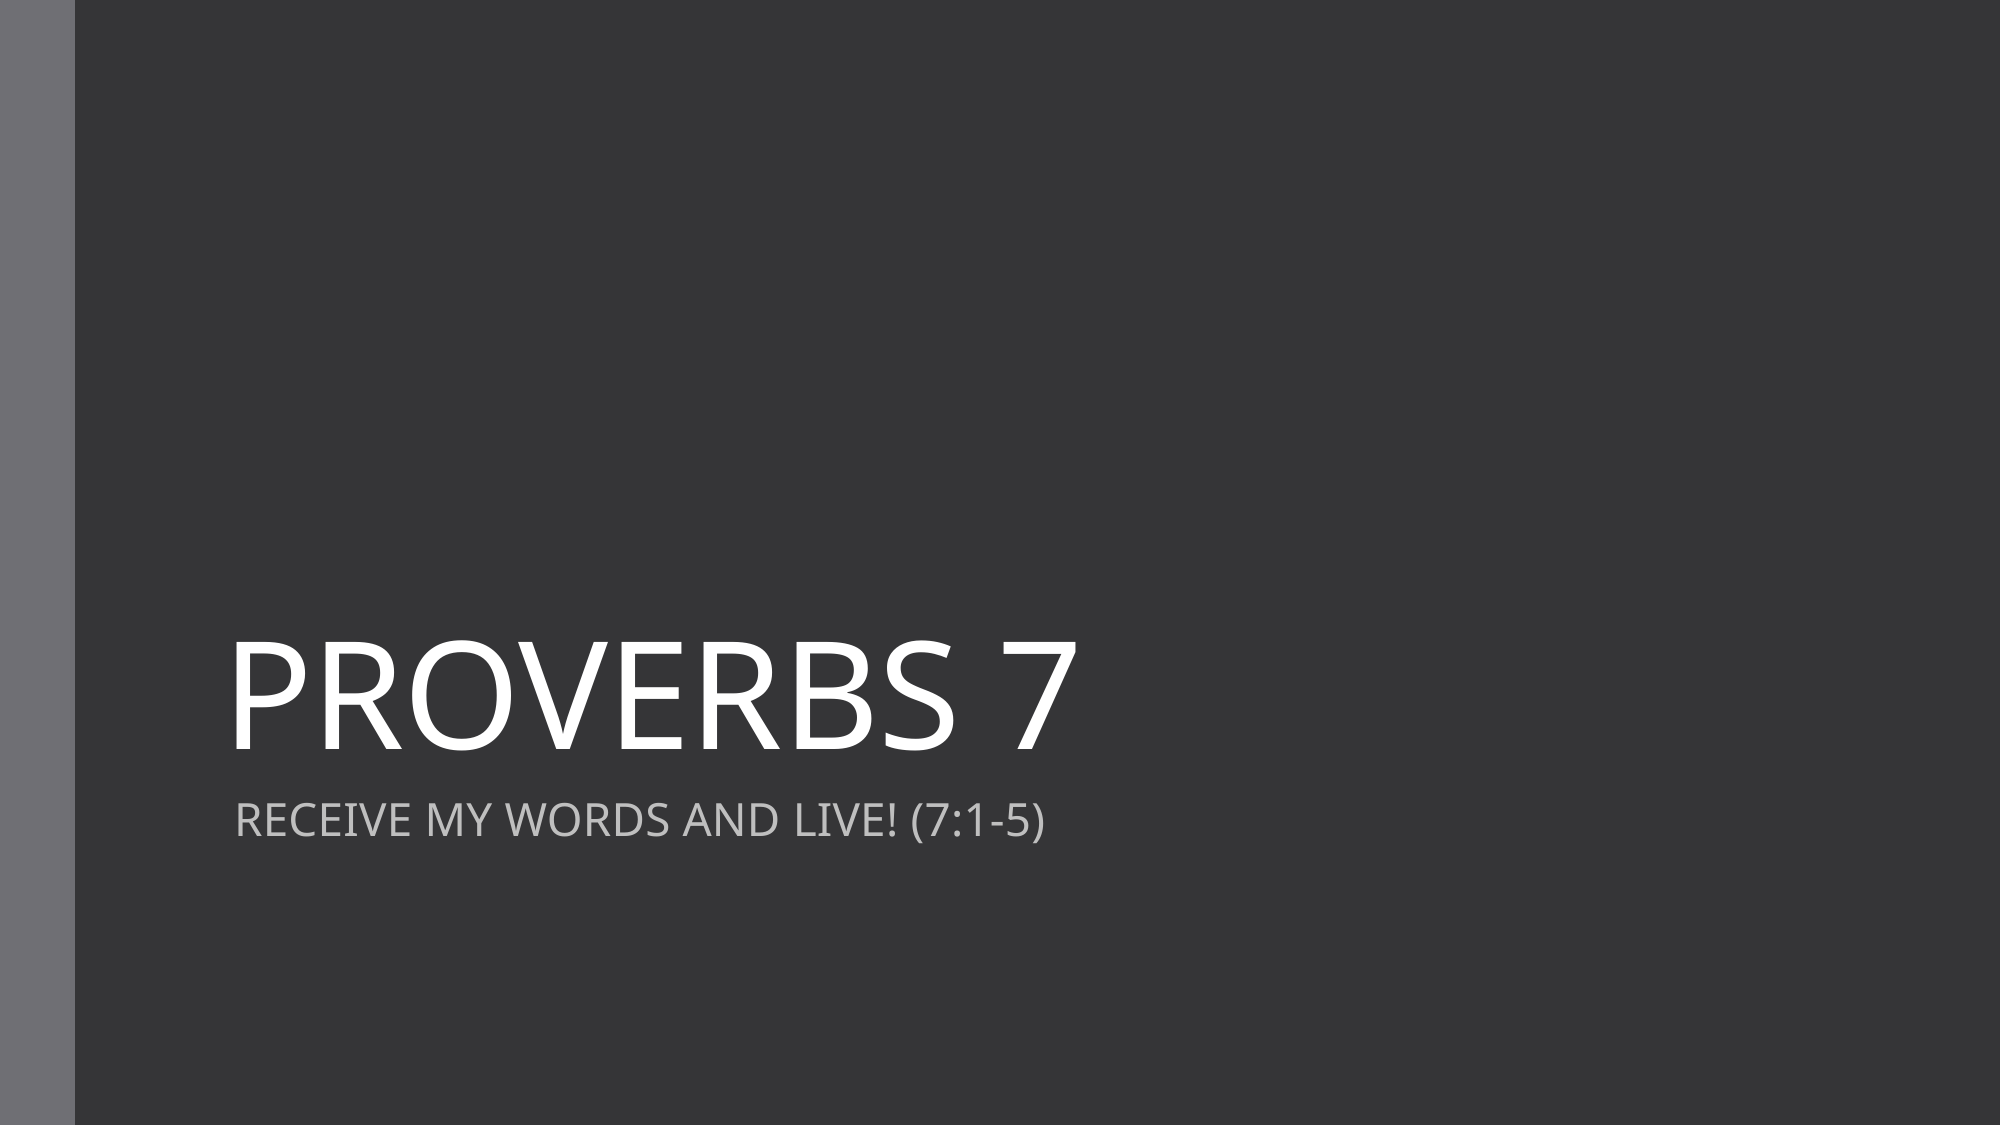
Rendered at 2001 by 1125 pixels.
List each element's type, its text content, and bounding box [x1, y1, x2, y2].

subtitle RECEIVE MY WORDS AND LIVE! (7:1-5) [206, 787, 1752, 1066]
title PROVERBS 7 [206, 124, 1752, 787]
